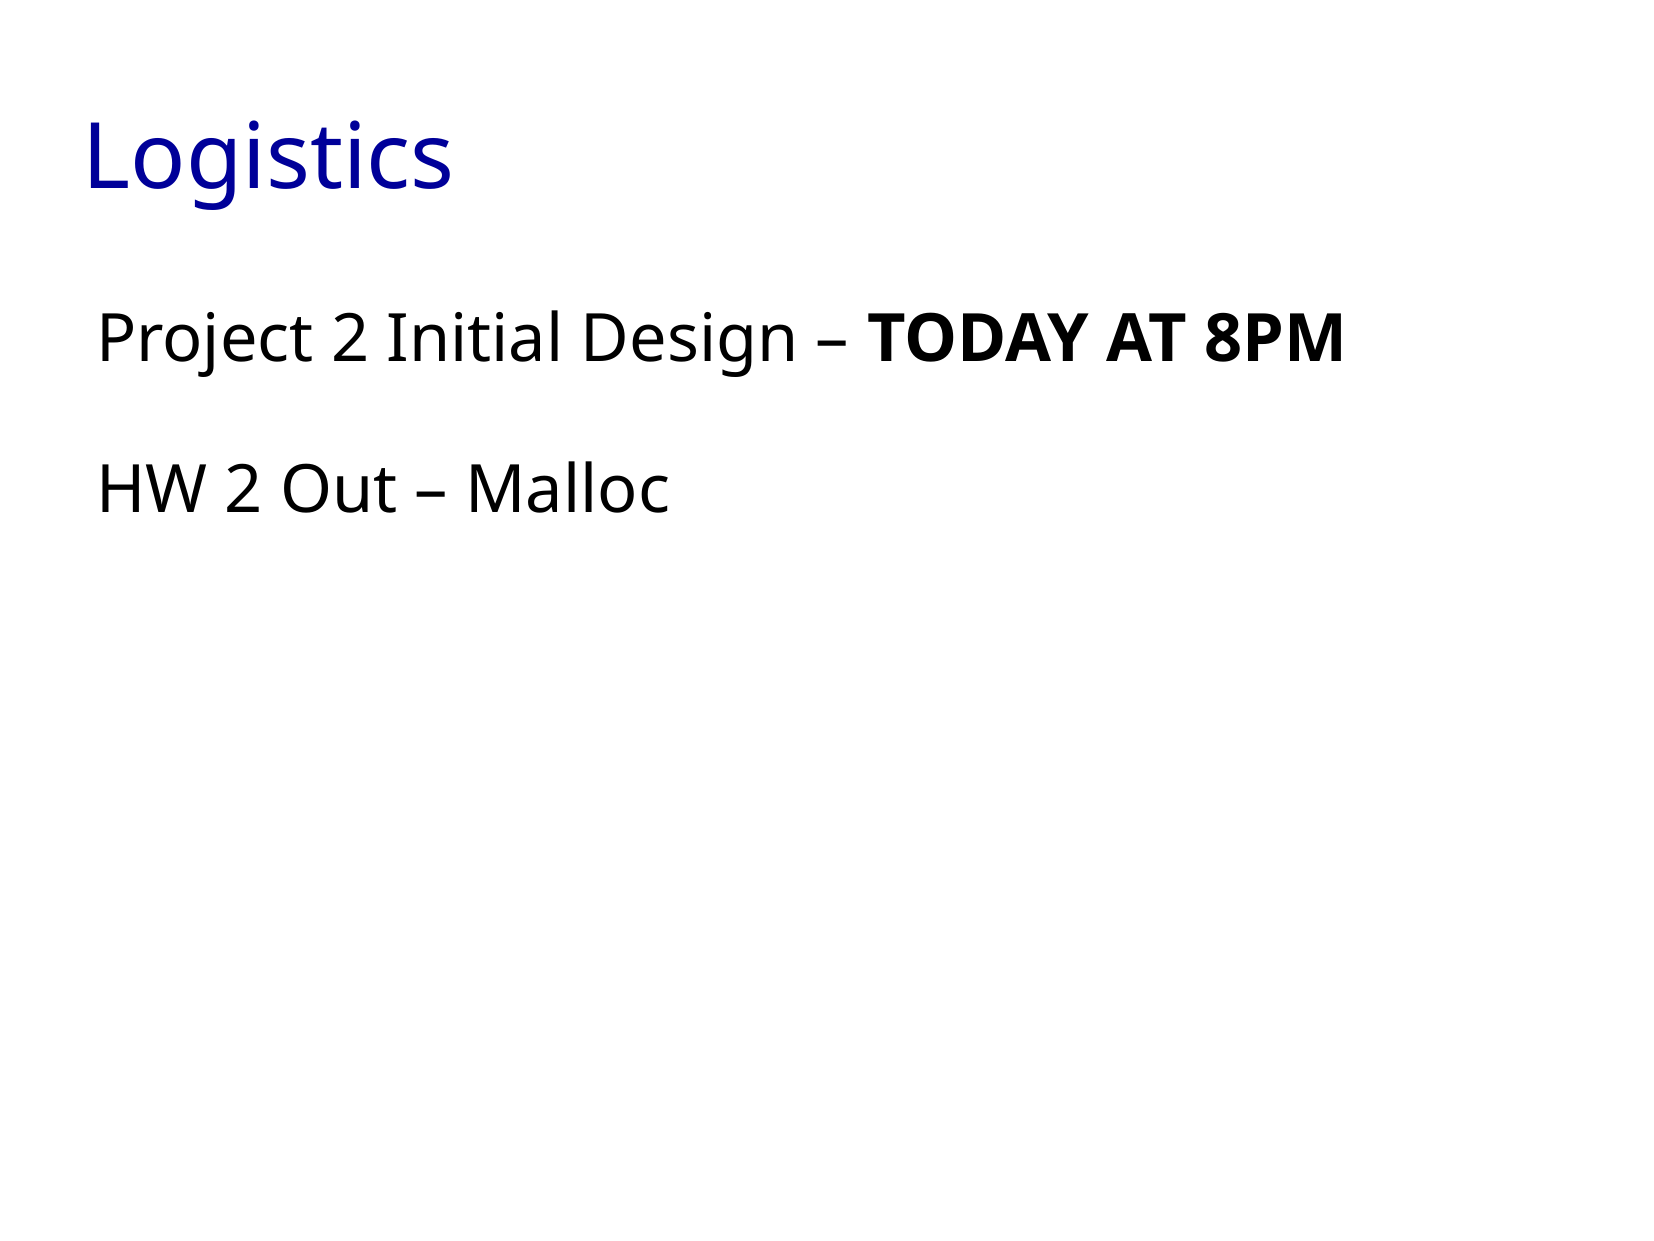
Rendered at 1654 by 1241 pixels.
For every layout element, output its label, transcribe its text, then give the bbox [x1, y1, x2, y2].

list Project 2 Initial Design – TODAY AT 8PM HW 2 Out – Malloc [60, 290, 1571, 1096]
title Logistics [82, 49, 1571, 257]
